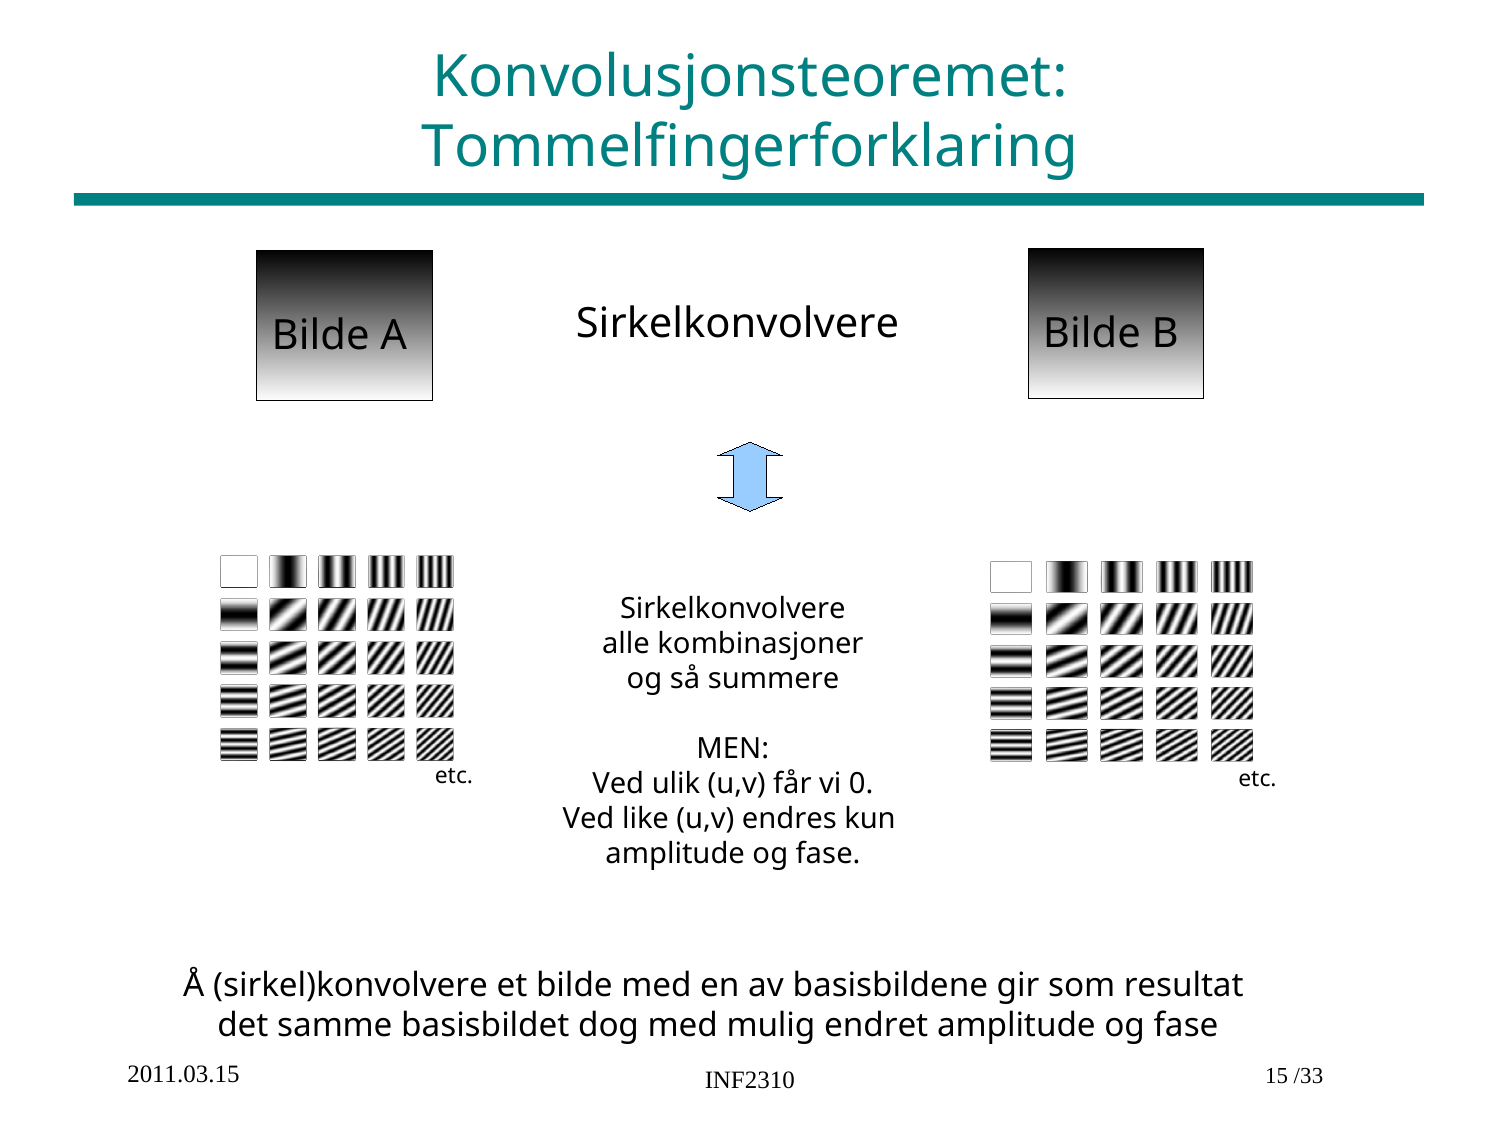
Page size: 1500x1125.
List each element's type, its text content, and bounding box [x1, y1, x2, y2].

text_box [717, 442, 783, 512]
text_box Bilde A [256, 250, 433, 401]
picture [181, 536, 482, 788]
text_box Bilde B [1028, 248, 1204, 399]
text_box etc. [420, 753, 493, 796]
title Konvolusjonsteoremet: Tommelfingerforklaring [112, 26, 1388, 190]
text_box Å (sirkel)konvolvere et bilde med en av basisbildene gir som resultat det samme basisbildet dog med mulig endret amplitude og fase [168, 955, 1356, 1051]
text_box Sirkelkonvolvere alle kombinasjoner og så summere MEN: Ved ulik (u,v) får vi 0. Ved like (u,v) endres kun amplitude og fase. [547, 582, 954, 877]
text_box Sirkelkonvolvere [561, 288, 939, 354]
picture [946, 542, 1285, 788]
text_box etc. [1223, 755, 1297, 799]
